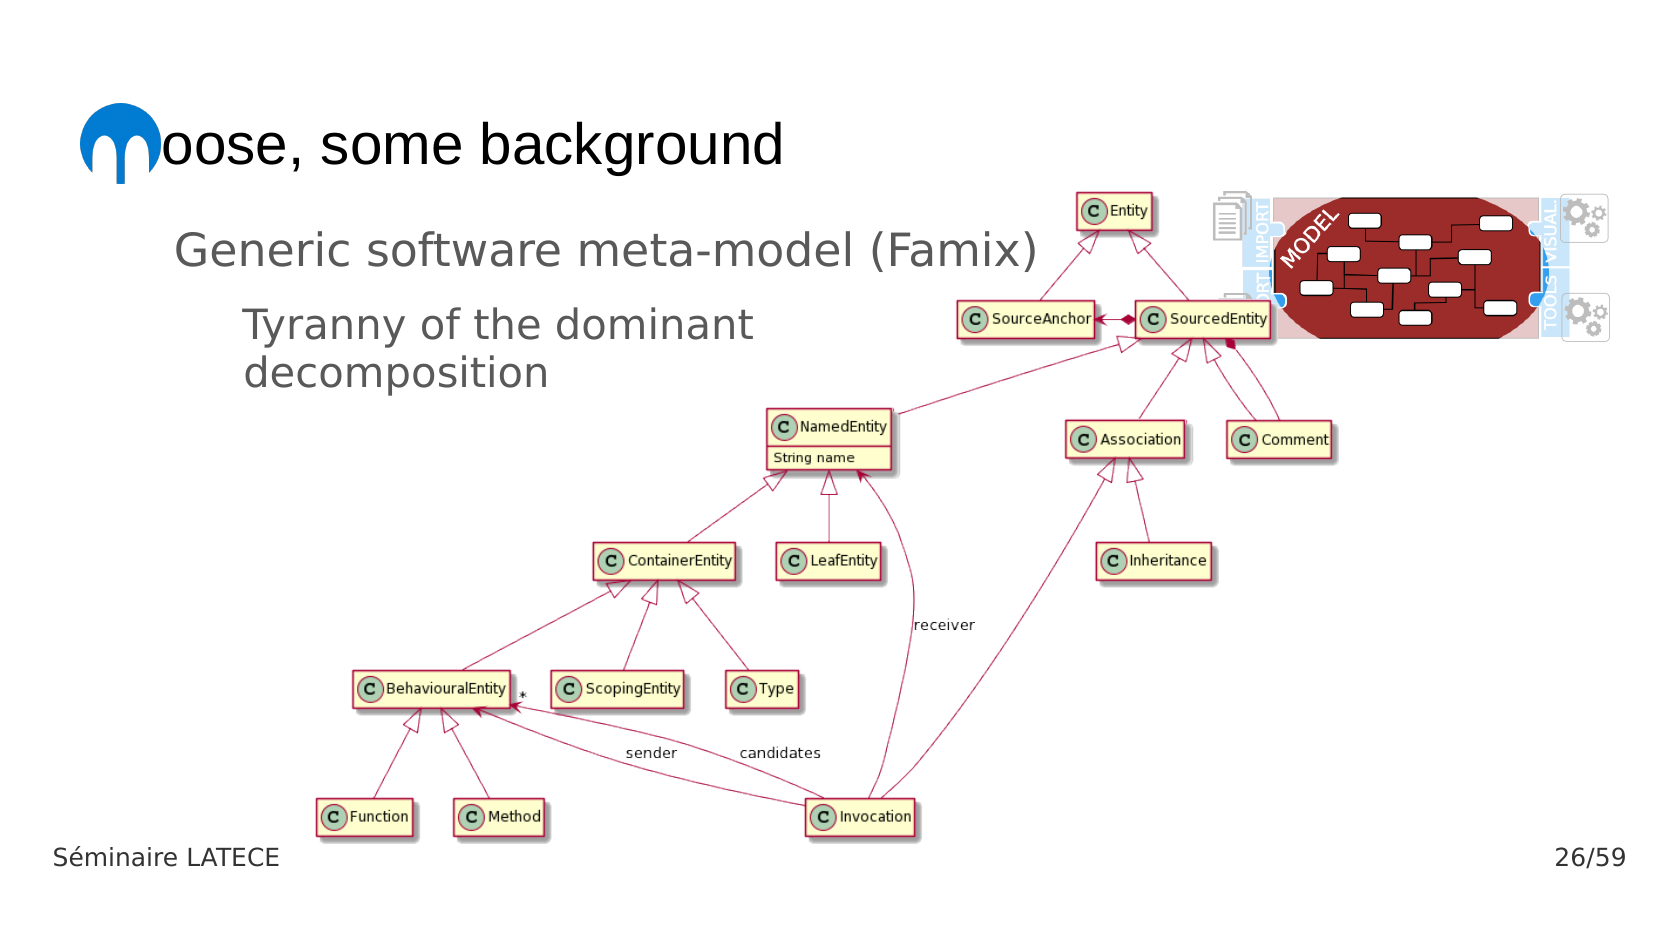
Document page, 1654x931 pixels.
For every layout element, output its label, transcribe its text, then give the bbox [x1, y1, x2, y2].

picture [80, 103, 161, 184]
list Generic software meta-model (Famix) Tyranny of the dominant decomposition [157, 223, 767, 797]
title oose, some background [80, 97, 1479, 192]
picture [315, 191, 1610, 844]
list Generic software meta-model (Famix) Tyranny of the dominant decomposition [1219, 342, 1578, 797]
